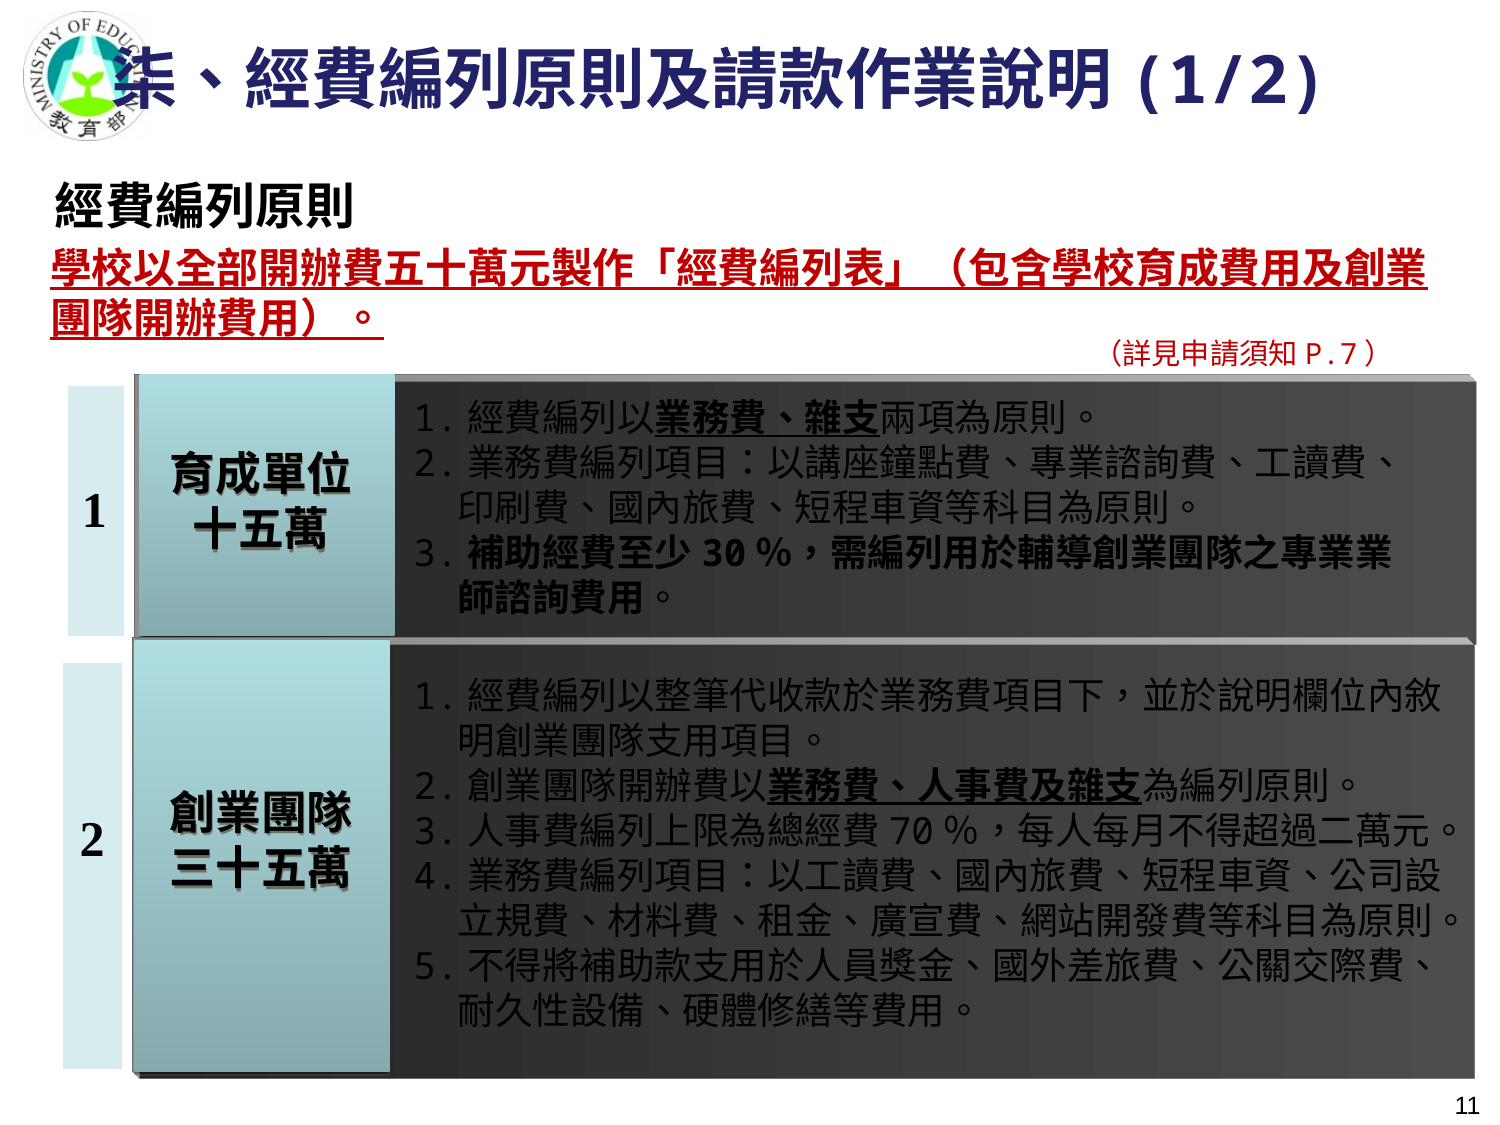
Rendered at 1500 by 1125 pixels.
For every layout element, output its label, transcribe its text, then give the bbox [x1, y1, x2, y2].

title 柒、經費編列原則及請款作業說明(1/2) [84, 29, 1435, 135]
text_box [63, 875, 122, 1069]
text_box [68, 546, 124, 636]
text_box [68, 386, 124, 477]
text_box 2 [58, 805, 127, 875]
text_box 育成單位 十五萬 [135, 444, 387, 564]
text_box 經費編列原則 [40, 152, 973, 234]
text_box 1.經費編列以整筆代收款於業務費項目下，並於說明欄位內敘明創業團隊支用項目。 2.創業團隊開辦費以業務費、人事費及雜支為編列原則。 3.人事費編列上限為總經費70％，每人每月不得超過二萬元。 4.業務費編列項目：以工讀費、國內旅費、短程車資、公司設立規費、材料費、租金、廣宣費、網站開發費等科目為原則。 5.不得將補助款支用於人員獎金、國外差旅費、公關交際費、耐久性設備、硬體修繕等費用。 [398, 664, 1477, 1039]
text_box 學校以全部開辦費五十萬元製作「經費編列表」（包含學校育成費用及創業團隊開辦費用）。 [35, 234, 1453, 349]
text_box 創業團隊 三十五萬 [135, 783, 387, 903]
text_box （詳見申請須知P.7） [1078, 328, 1465, 379]
text_box [140, 375, 1476, 644]
text_box [135, 641, 1474, 1078]
text_box 1 [60, 477, 129, 546]
text_box 1.經費編列以業務費、雜支兩項為原則。 2.業務費編列項目：以講座鐘點費、專業諮詢費、工讀費、印刷費、國內旅費、短程車資等科目為原則。 3.補助經費至少30％，需編列用於輔導創業團隊之專業業師諮詢費用。 [398, 387, 1430, 627]
text_box [63, 663, 122, 805]
